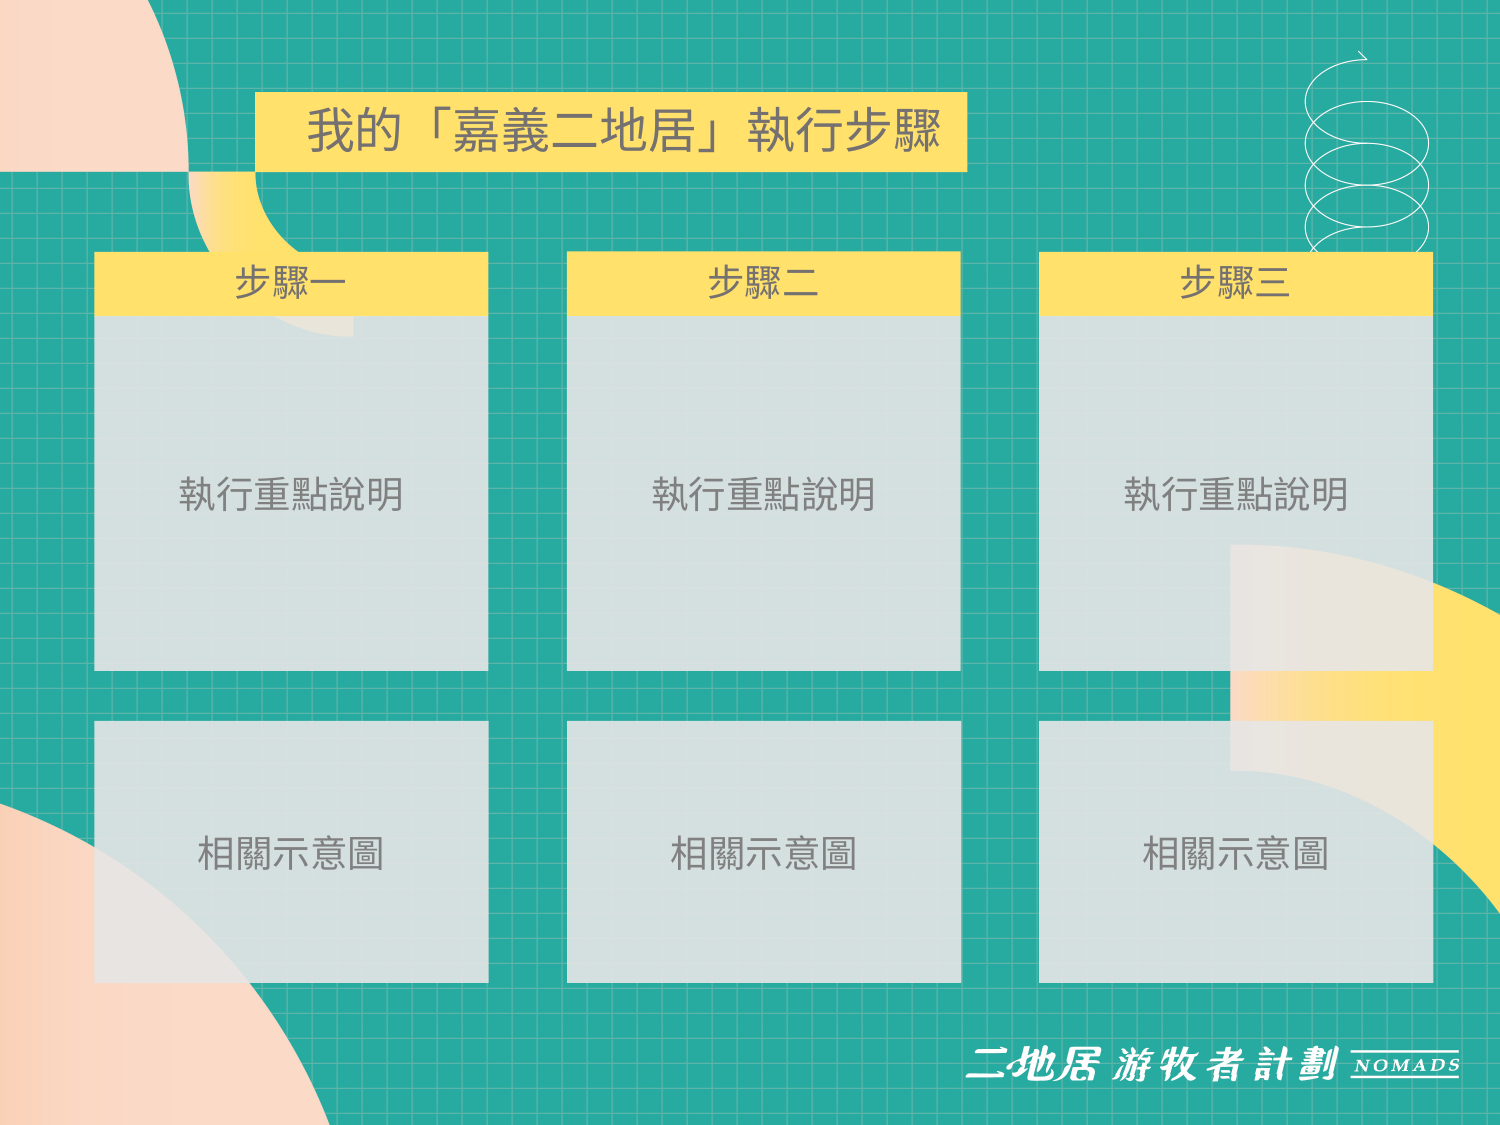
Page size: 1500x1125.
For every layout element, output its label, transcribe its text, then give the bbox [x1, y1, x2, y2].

text_box 我的「嘉義二地居」執行步驟 [255, 92, 968, 173]
text_box 相關示意圖 [94, 720, 489, 983]
text_box 相關示意圖 [567, 720, 962, 983]
text_box 相關示意圖 [1039, 720, 1434, 983]
text_box 執行重點說明 [94, 316, 489, 671]
picture [0, 0, 1500, 1125]
text_box 執行重點說明 [566, 316, 961, 671]
text_box 步驟一 [94, 251, 489, 316]
text_box 步驟二 [566, 251, 961, 316]
text_box 步驟三 [1039, 251, 1434, 316]
text_box 執行重點說明 [1039, 316, 1434, 671]
